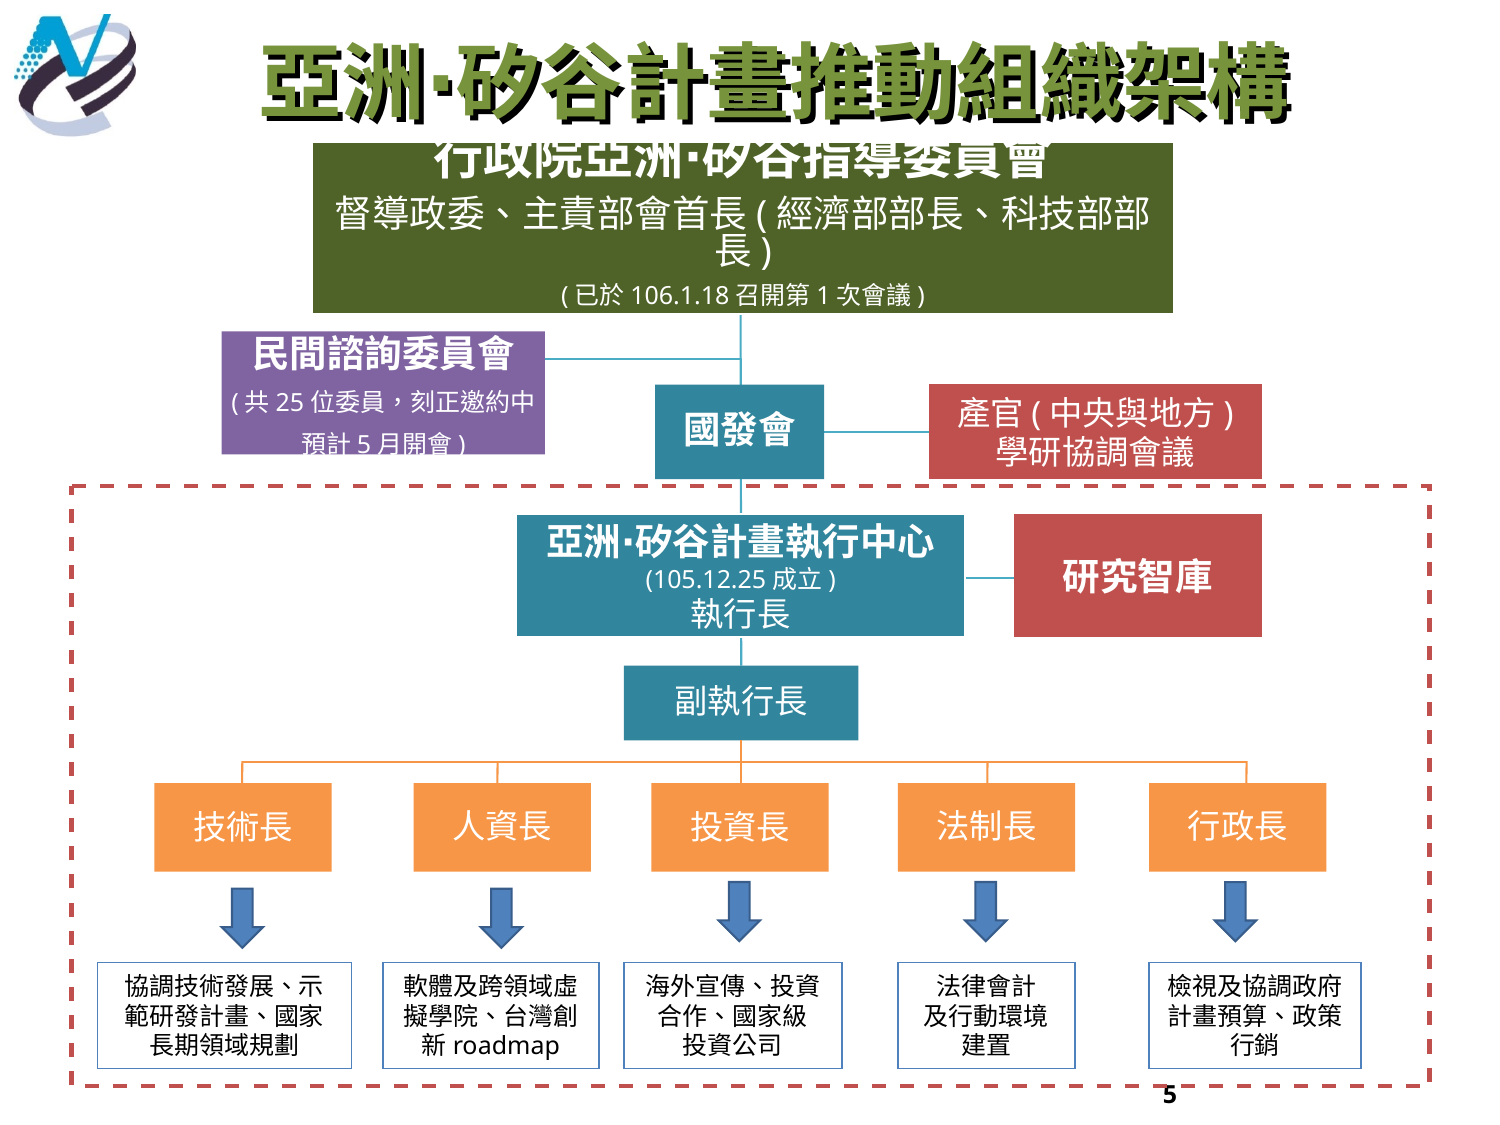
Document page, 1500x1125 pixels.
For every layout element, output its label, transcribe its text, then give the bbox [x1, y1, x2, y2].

text_box 副執行長 [623, 665, 859, 741]
text_box 軟體及跨領域虛擬學院、台灣創新roadmap [383, 962, 600, 1069]
text_box 5 [1147, 1065, 1498, 1125]
text_box [1214, 882, 1257, 942]
text_box 行政院亞洲∙矽谷指導委員會 督導政委、主責部會首長(經濟部部長、科技部部長) (已於106.1.18召開第1次會議) [312, 142, 1174, 315]
text_box [221, 888, 264, 948]
text_box 亞洲∙矽谷計畫執行中心 (105.12.25成立) 執行長 [516, 514, 966, 638]
text_box 投資長 [651, 783, 829, 872]
text_box 民間諮詢委員會 (共25位委員，刻正邀約中，預計5月開會) [221, 331, 545, 455]
text_box [965, 881, 1007, 942]
text_box 國發會 [655, 384, 825, 480]
text_box 行政長 [1149, 783, 1327, 872]
text_box 海外宣傳、投資合作、國家級 投資公司 [624, 962, 842, 1069]
text_box 研究智庫 [1014, 514, 1262, 637]
text_box [718, 881, 760, 942]
text_box 法制長 [897, 783, 1076, 872]
text_box 協調技術發展、示範研發計畫、國家長期領域規劃 [97, 962, 352, 1069]
text_box 檢視及協調政府計畫預算、政策行銷 [1149, 962, 1361, 1065]
text_box 技術長 [154, 783, 332, 872]
text_box 法律會計 及行動環境建置 [897, 962, 1076, 1069]
text_box 人資長 [413, 783, 591, 872]
text_box [480, 888, 523, 948]
text_box 亞洲∙矽谷計畫推動組織架構 [97, 21, 1392, 131]
text_box 產官(中央與地方) 學研協調會議 [929, 384, 1262, 479]
